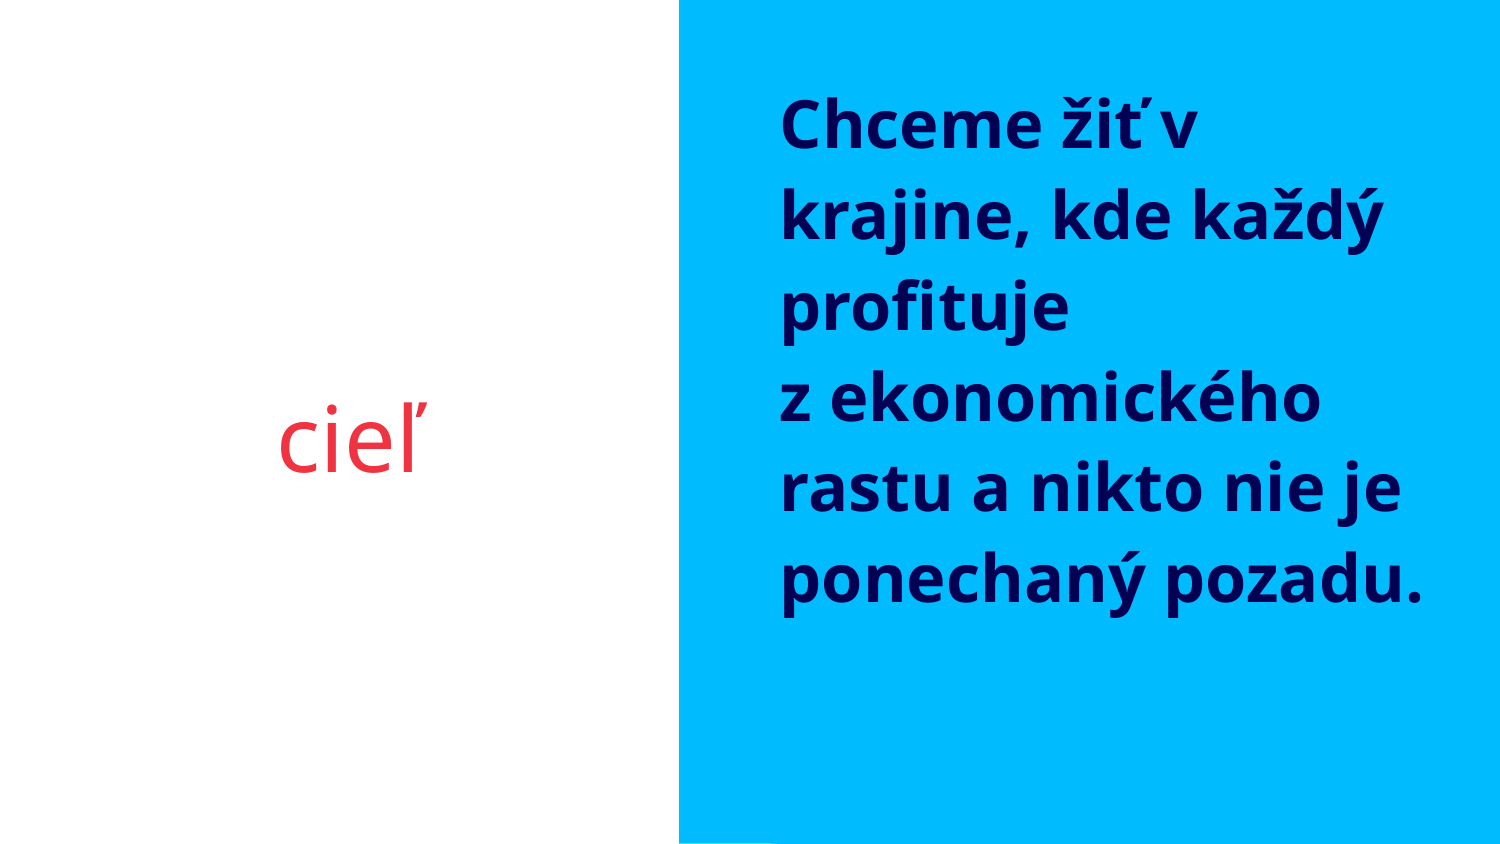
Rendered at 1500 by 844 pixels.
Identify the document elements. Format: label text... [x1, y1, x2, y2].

title cieľ [47, 177, 650, 697]
list Chceme žiť v krajine, kde každý profituje z ekonomického rastu a nikto nie je ponechaný pozadu. [708, 77, 1425, 768]
